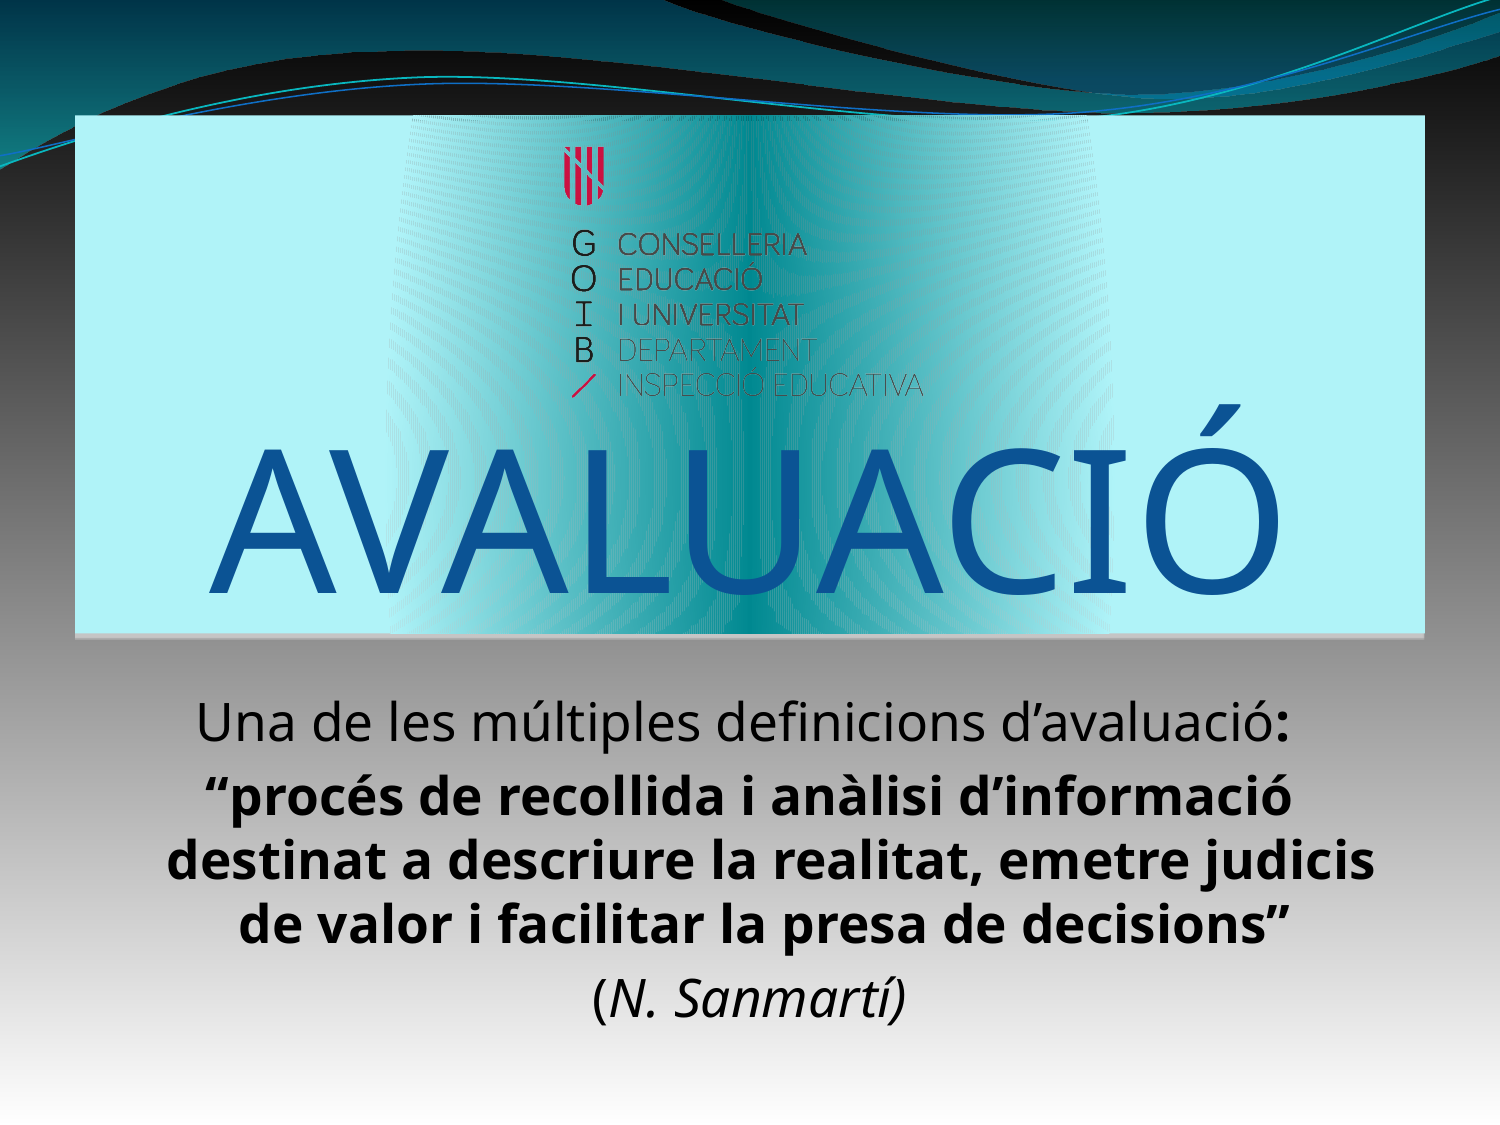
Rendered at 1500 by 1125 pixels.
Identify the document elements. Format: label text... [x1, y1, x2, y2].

picture [550, 136, 939, 408]
list Una de les múltiples definicions d’avaluació: “procés de recollida i anàlisi d’informació destinat a descriure la realitat, emetre judicis de valor i facilitar la presa de decisions” (N. Sanmartí) [75, 680, 1425, 1038]
title AVALUACIÓ [75, 115, 1425, 634]
